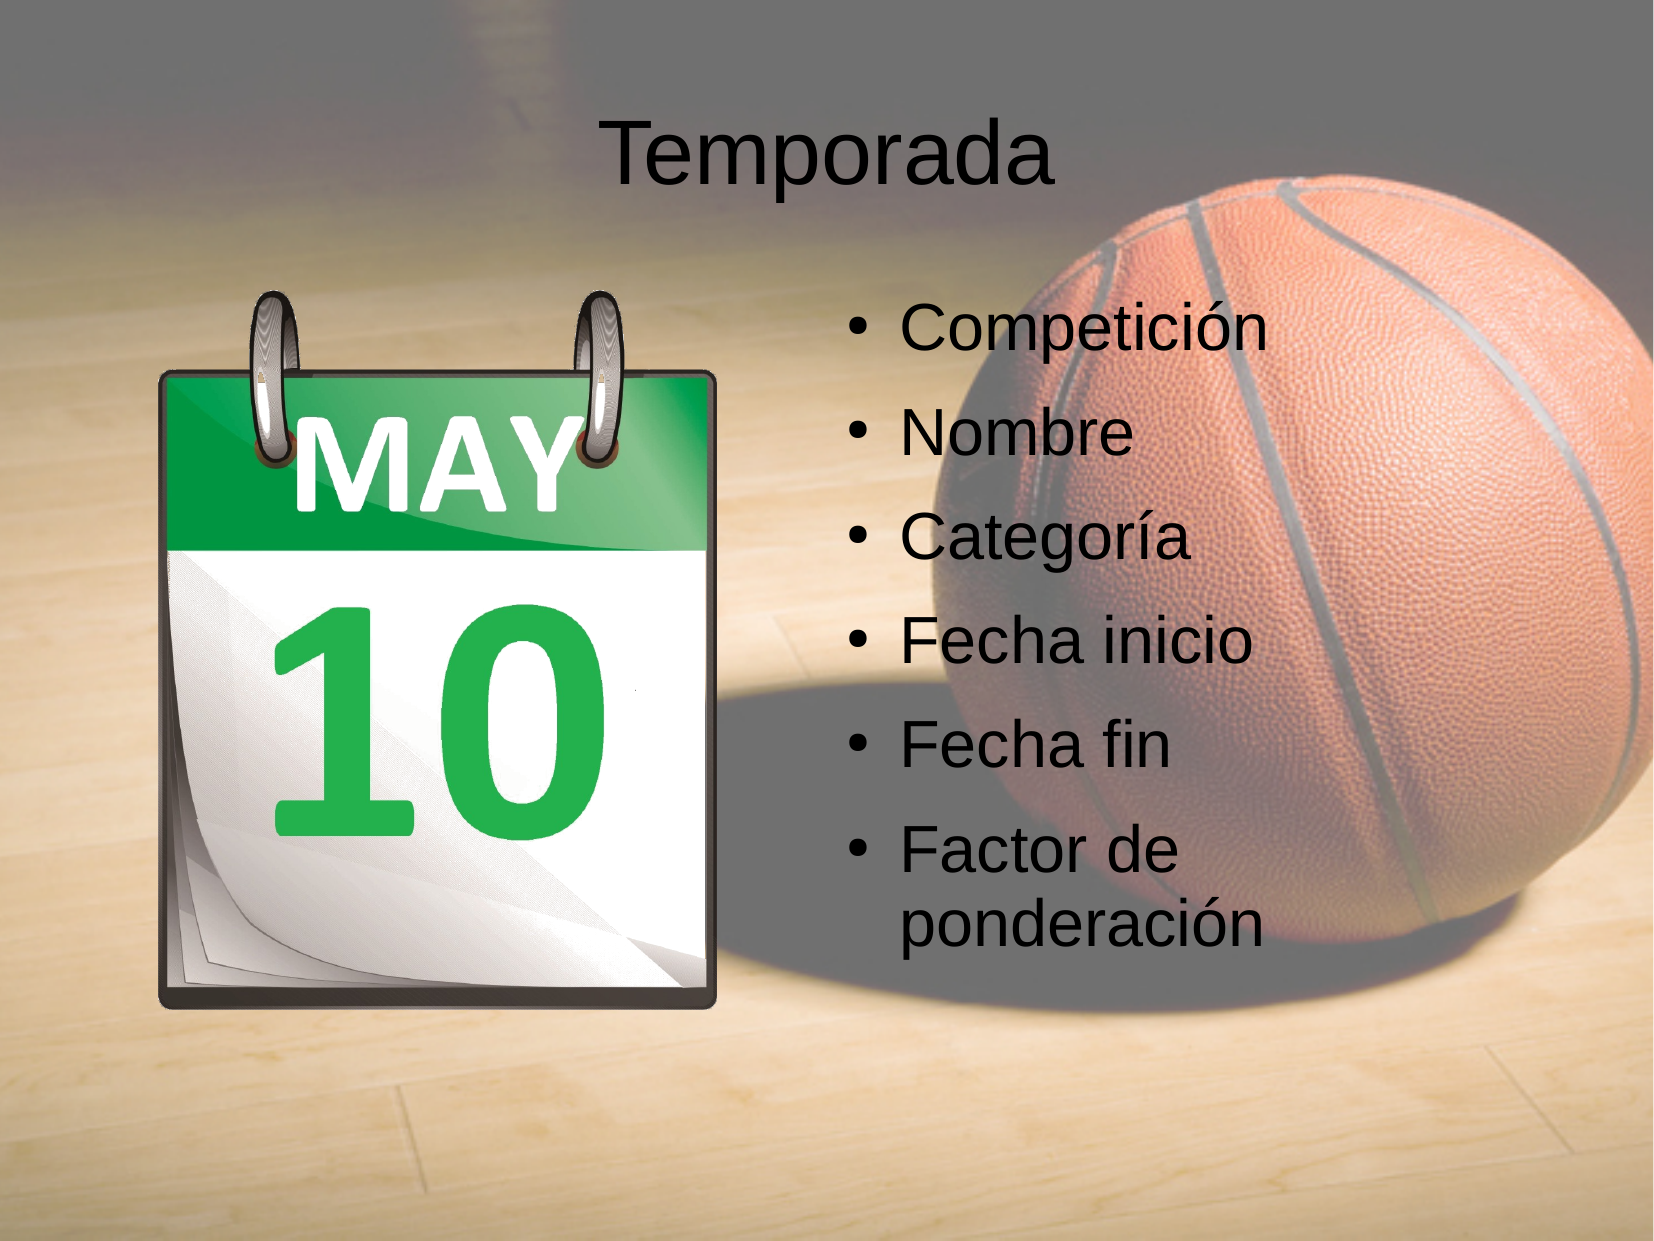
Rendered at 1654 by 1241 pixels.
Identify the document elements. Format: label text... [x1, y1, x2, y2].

picture [0, 0, 1654, 1241]
title Temporada [82, 49, 1571, 257]
list Competición Nombre Categoría Fecha inicio Fecha fin Factor de ponderación [828, 290, 1539, 1010]
